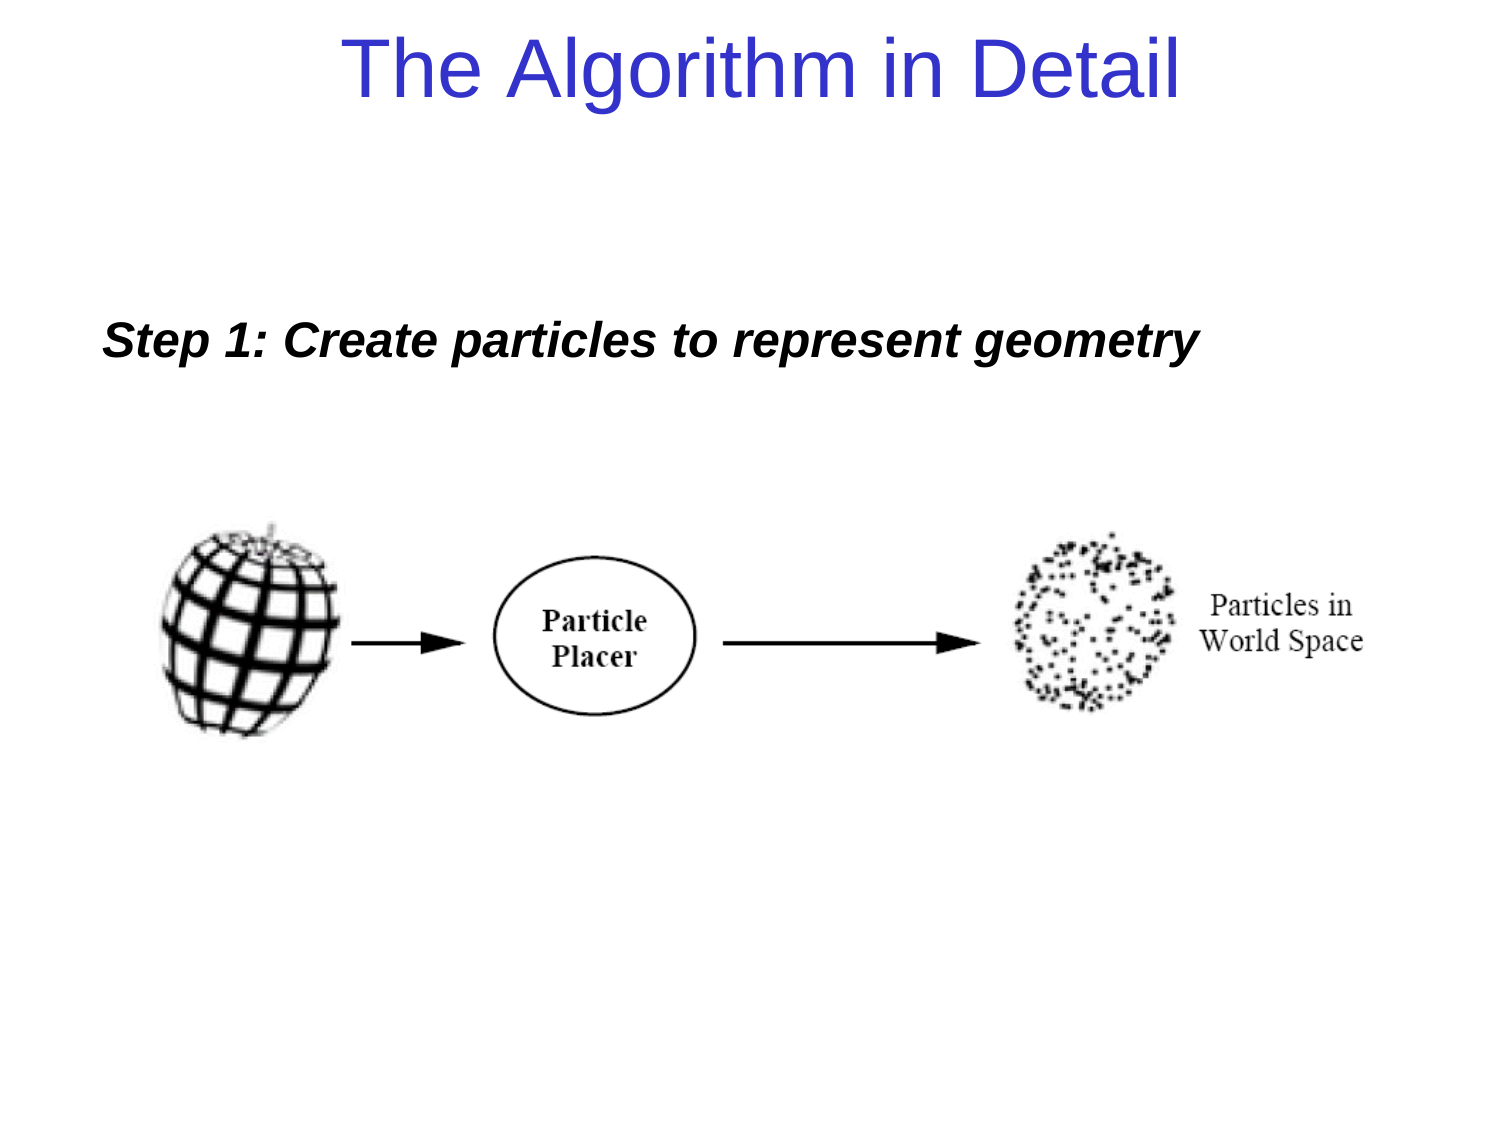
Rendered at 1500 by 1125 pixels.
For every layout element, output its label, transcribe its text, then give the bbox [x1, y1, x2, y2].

picture [143, 516, 1387, 751]
list Step 1: Create particles to represent geometry [102, 311, 1402, 987]
title The Algorithm in Detail [123, 0, 1400, 138]
